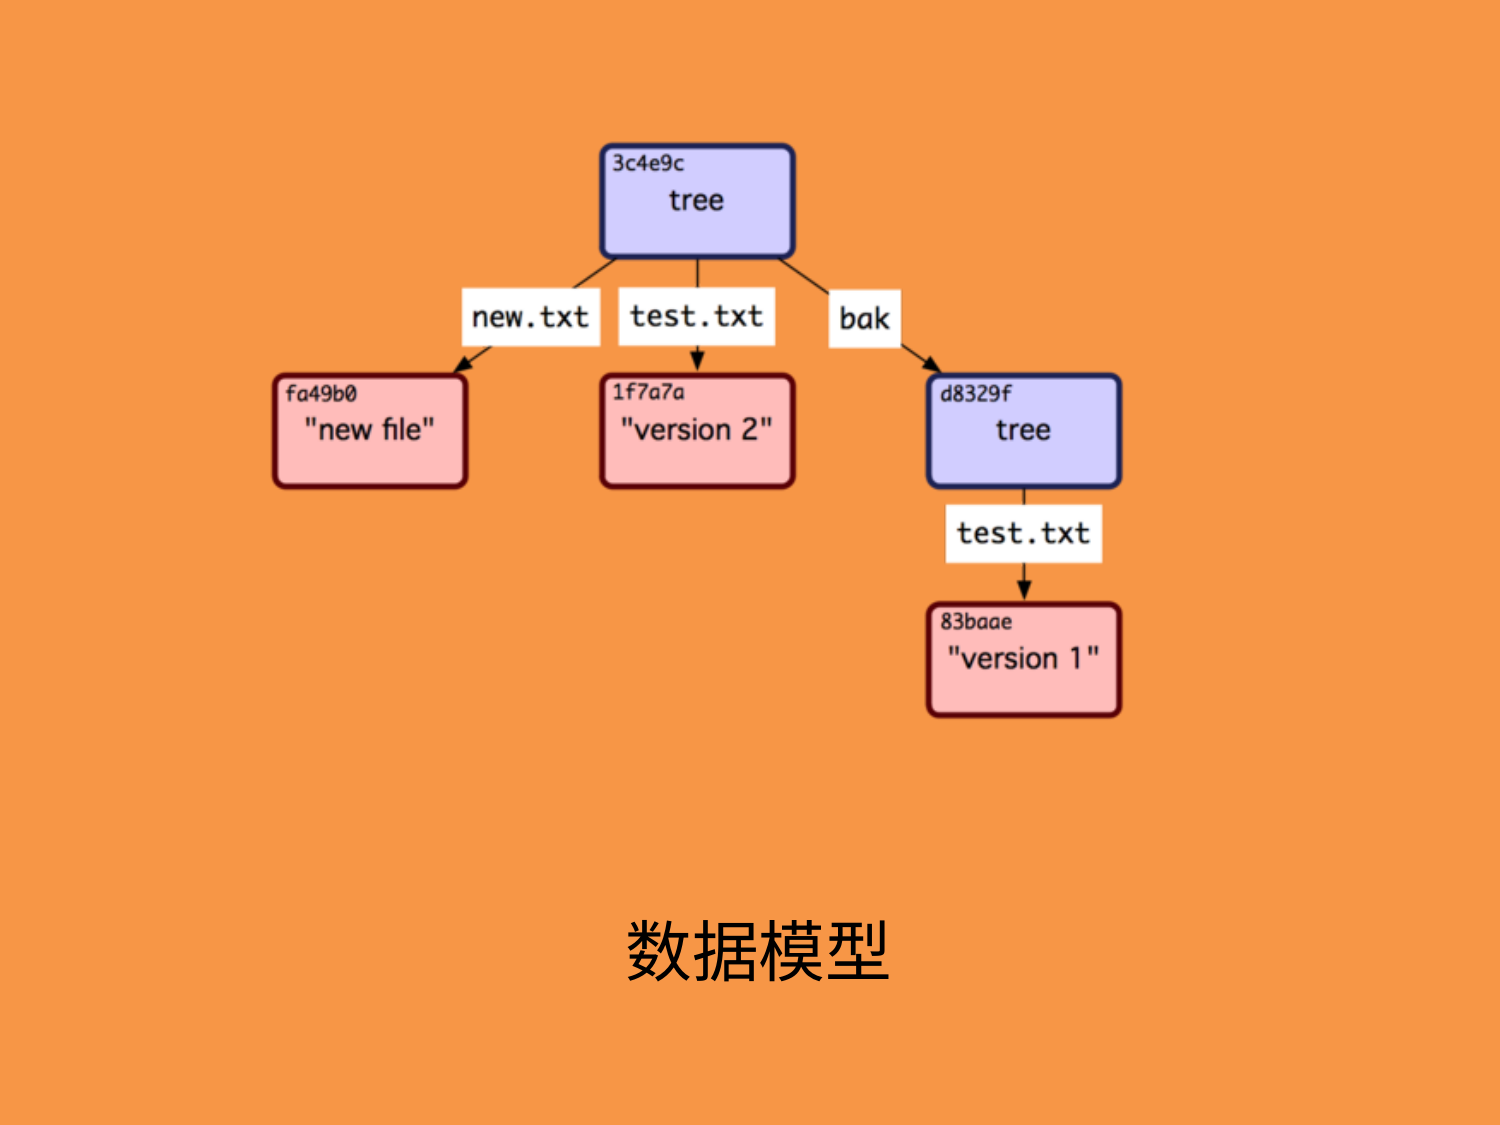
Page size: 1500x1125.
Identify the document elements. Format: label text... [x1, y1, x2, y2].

picture [269, 140, 1125, 721]
text_box 数据模型 [610, 902, 908, 998]
